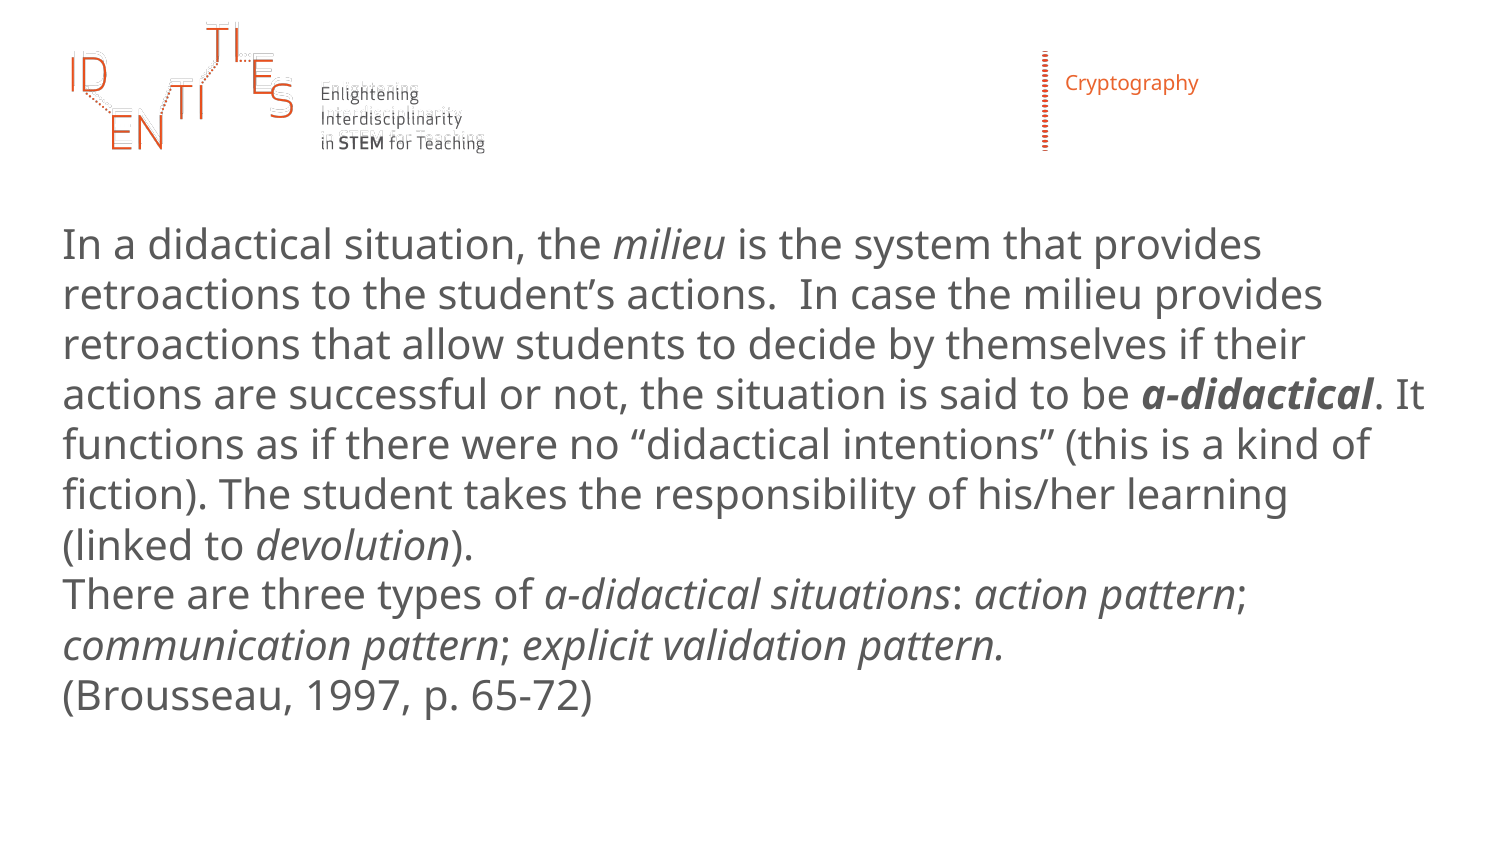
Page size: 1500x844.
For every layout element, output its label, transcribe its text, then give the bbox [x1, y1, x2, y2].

text_box In a didactical situation, the milieu is the system that provides retroactions to the student’s actions. In case the milieu provides retroactions that allow students to decide by themselves if their actions are successful or not, the situation is said to be a-didactical. It functions as if there were no “didactical intentions” (this is a kind of fiction). The student takes the responsibility of his/her learning (linked to devolution). There are three types of a-didactical situations: action pattern; communication pattern; explicit validation pattern. (Brousseau, 1997, p. 65-72) [47, 210, 1443, 822]
picture [1042, 51, 1051, 151]
picture [71, 18, 485, 157]
text_box Cryptography [1050, 61, 1472, 168]
